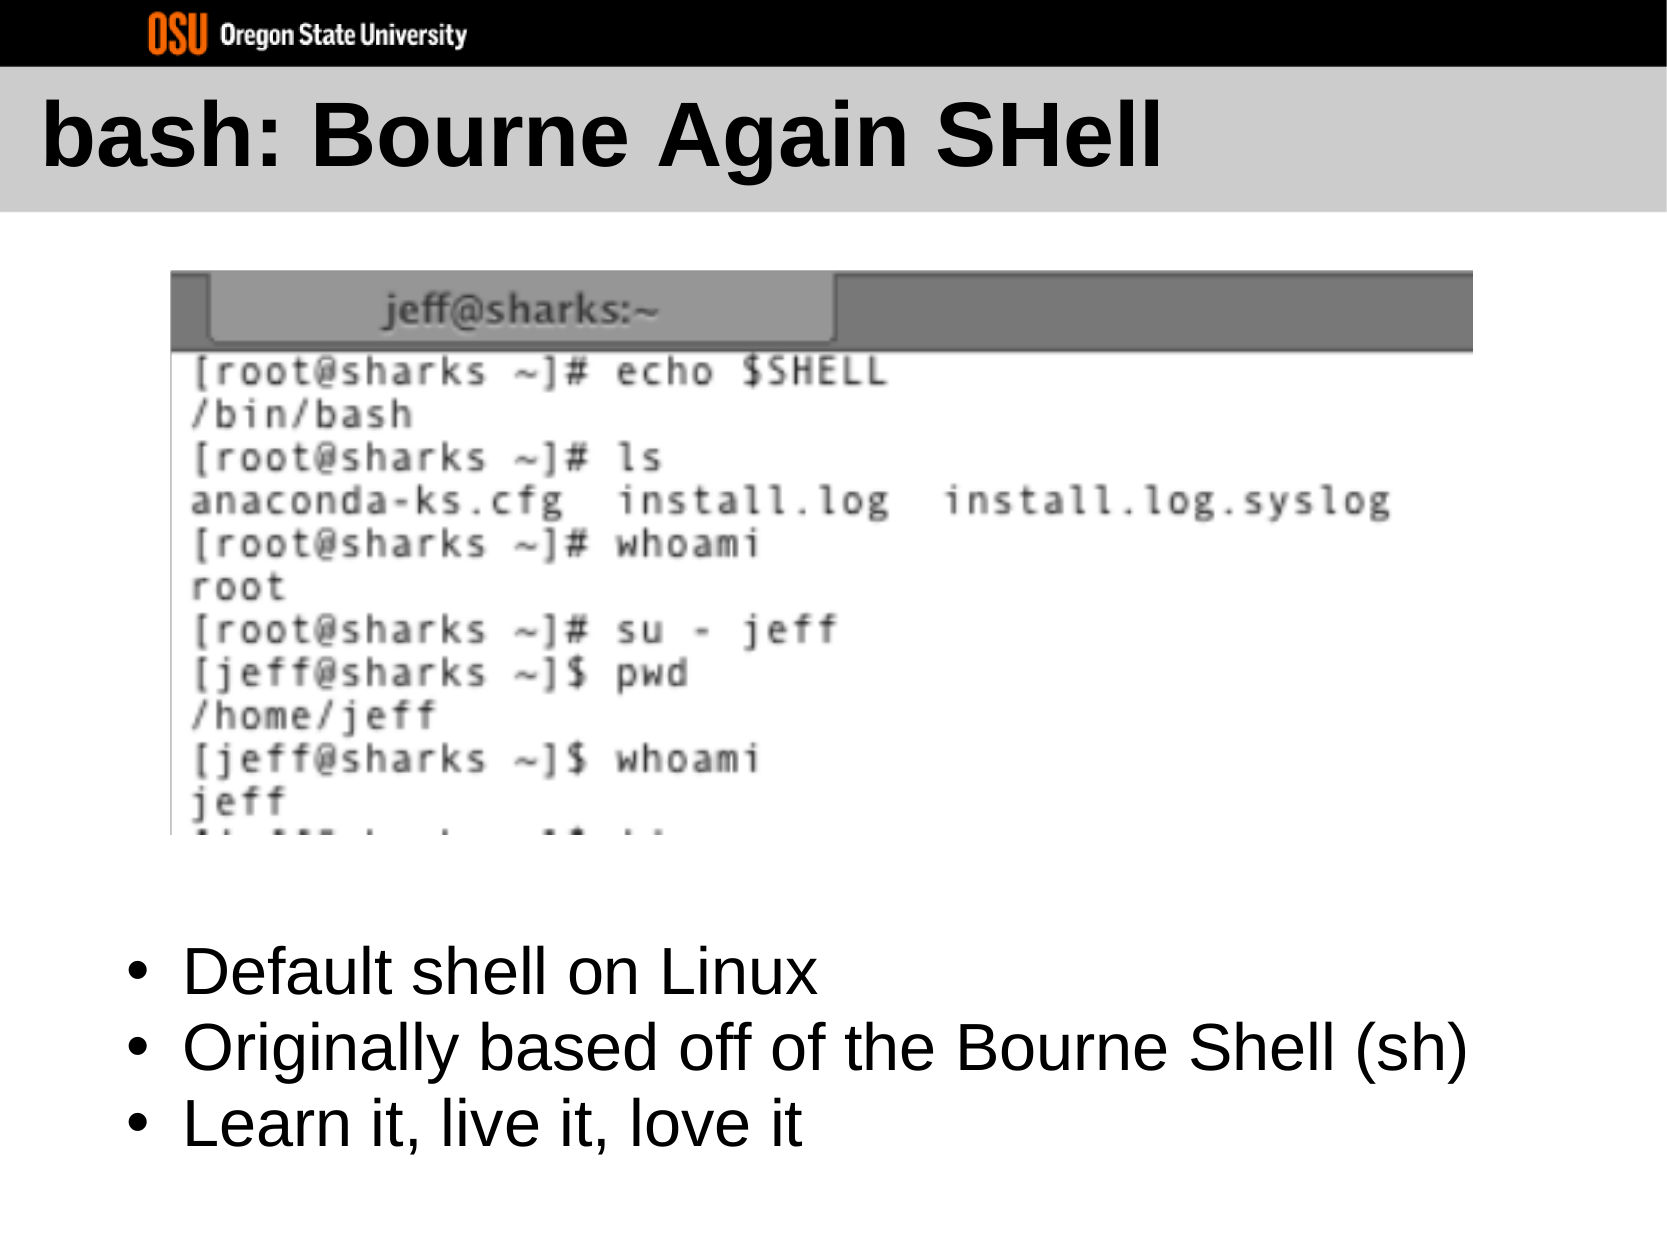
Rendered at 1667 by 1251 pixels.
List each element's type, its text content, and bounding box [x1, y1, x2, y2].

picture [0, 0, 1667, 1251]
title bash: Bourne Again SHell [40, 83, 1625, 233]
list Default shell on Linux Originally based off of the Bourne Shell (sh) Learn it, live it, love it [107, 933, 1571, 1199]
